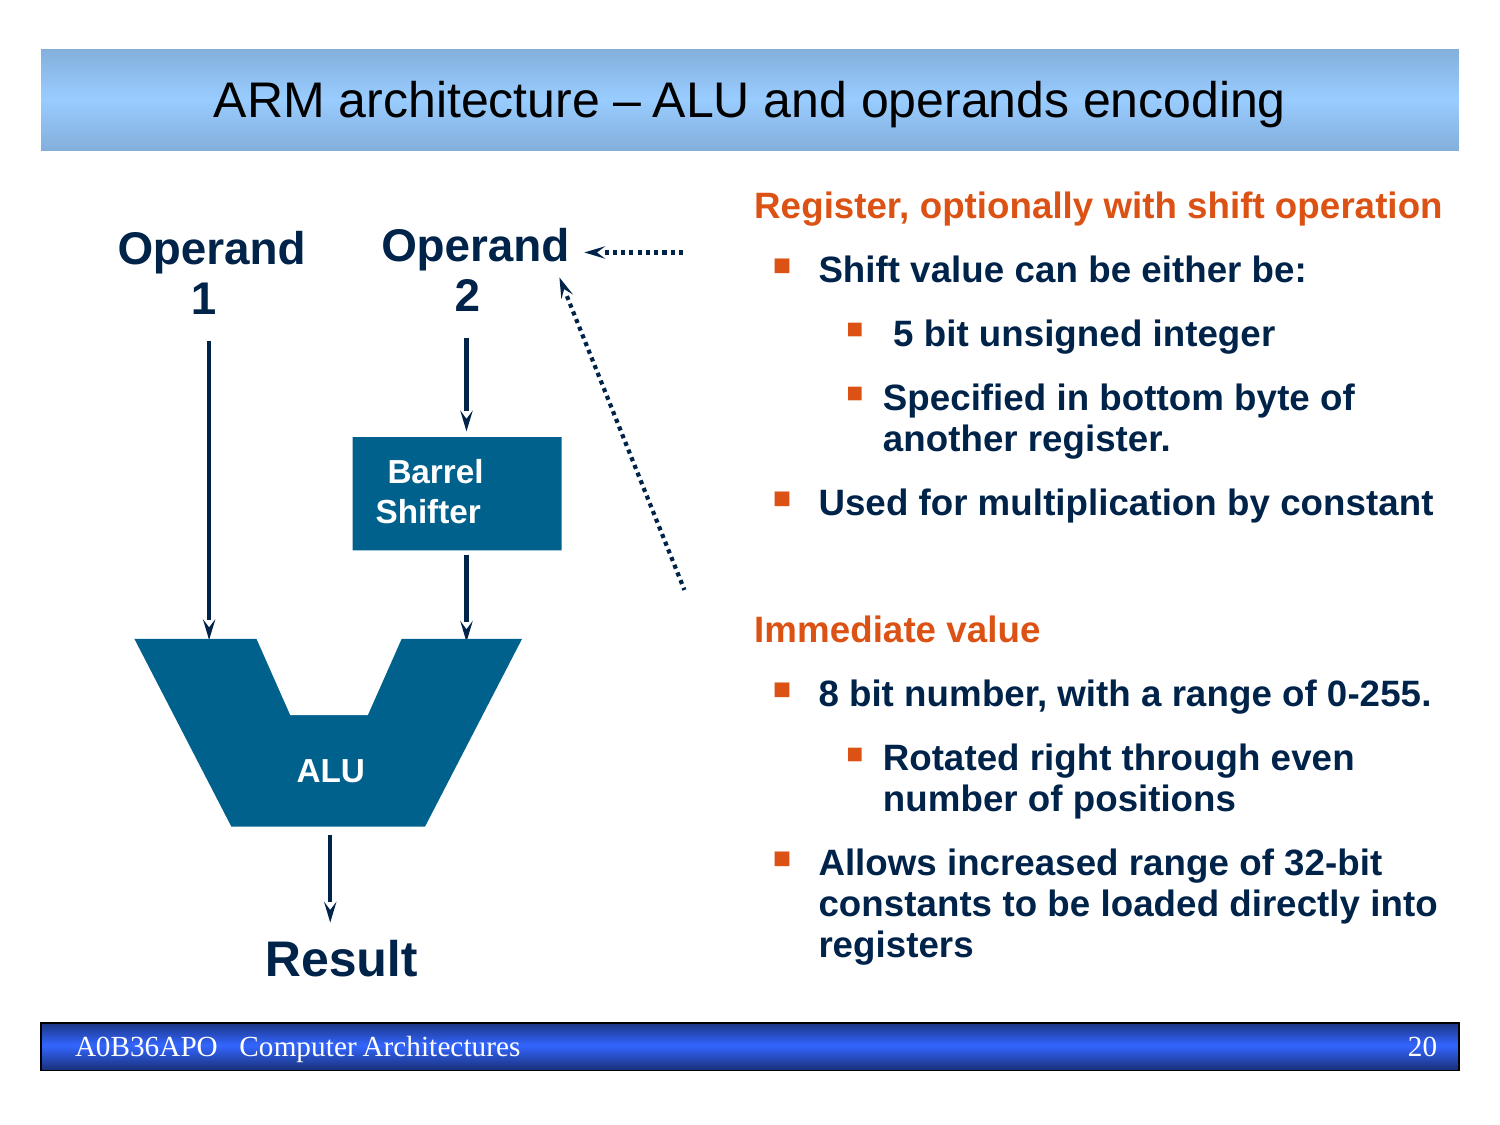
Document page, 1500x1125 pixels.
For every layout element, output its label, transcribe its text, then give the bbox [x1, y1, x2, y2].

title ARM architecture – ALU and operands encoding [41, 49, 1459, 151]
text_box Register, optionally with shift operation Shift value can be either be: 5 bit unsigned integer Specified in bottom byte of another register. Used for multiplication by constant Immediate value 8 bit number, with a range of 0-255. Rotated right through even number of positions Allows increased range of 32-bit constants to be loaded directly into registers [684, 177, 1460, 1015]
text_box [134, 627, 522, 827]
text_box Operand 2 [347, 214, 587, 329]
text_box Barrel Shifter [360, 439, 556, 540]
text_box Operand 1 [84, 217, 323, 332]
text_box Result [213, 926, 452, 996]
text_box [352, 437, 562, 551]
text_box ALU [259, 746, 402, 798]
